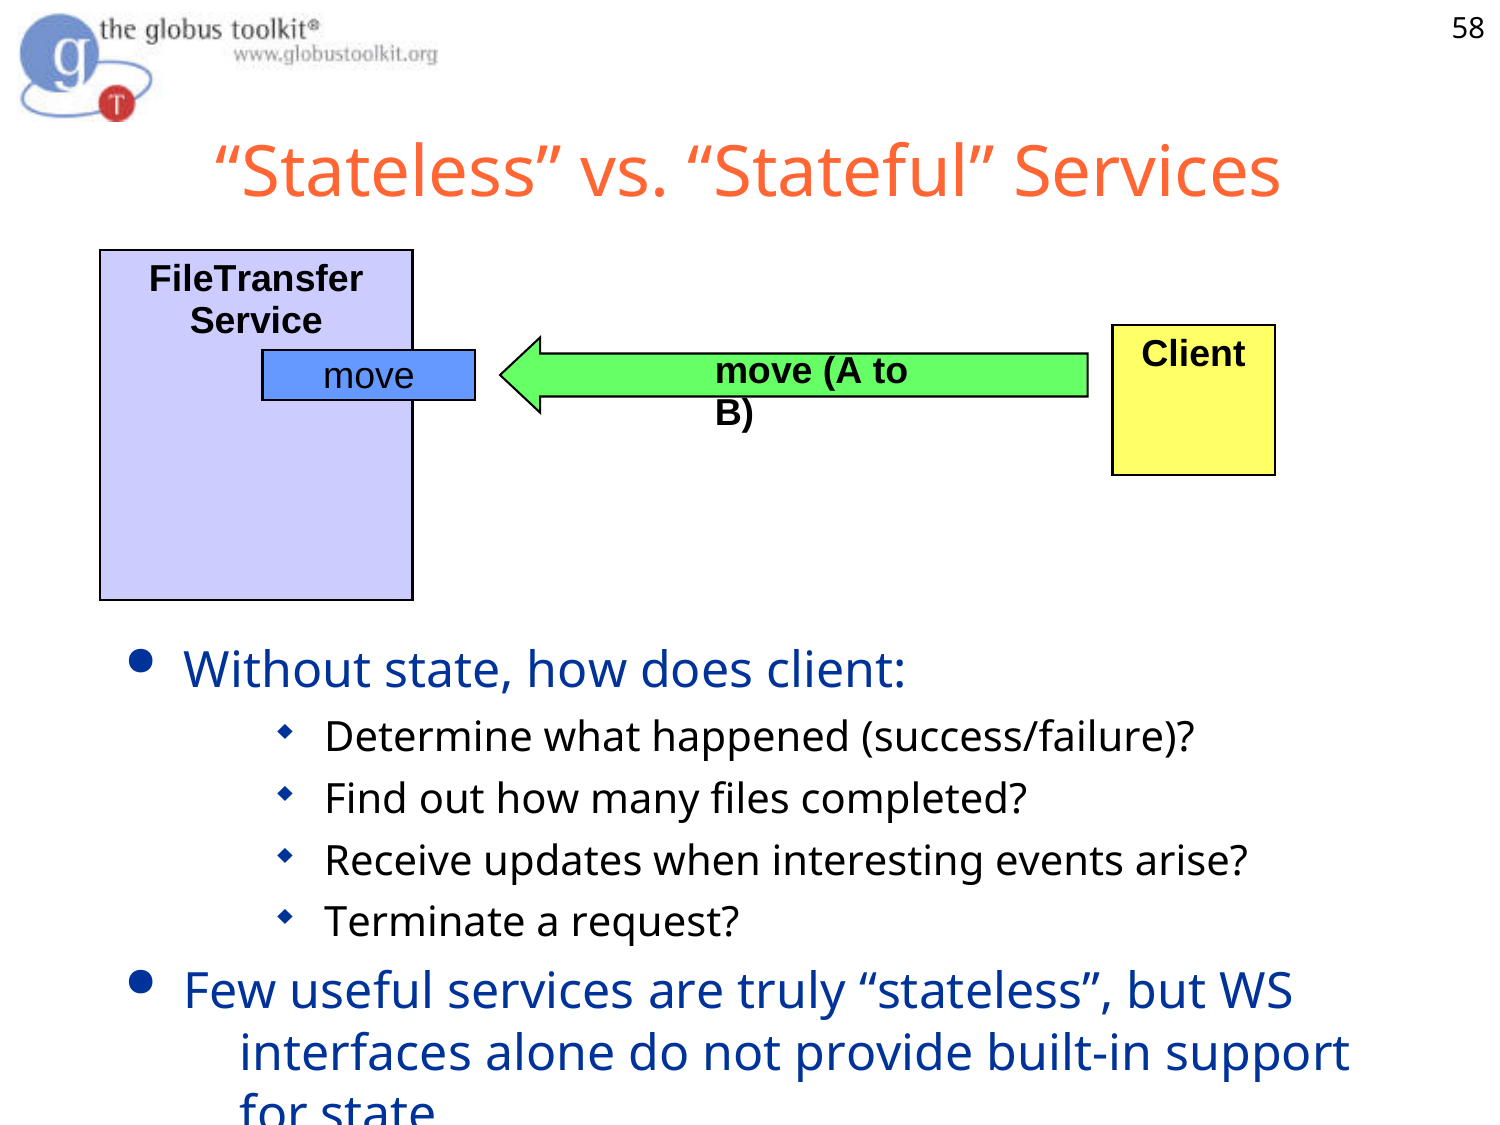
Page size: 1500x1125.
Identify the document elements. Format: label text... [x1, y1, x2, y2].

text_box FileTransfer Service [134, 249, 379, 350]
list Without state, how does client: Determine what happened (success/failure)? Find out how many files completed? Receive updates when interesting events arise? Terminate a request? Few useful services are truly “stateless”, but WS interfaces alone do not provide built-in support for state [112, 631, 1388, 1097]
text_box [972, 353, 1088, 397]
text_box [99, 249, 413, 600]
text_box [500, 337, 699, 413]
text_box move [262, 350, 475, 400]
title “Stateless” vs. “Stateful” Services [112, 99, 1388, 225]
text_box [379, 249, 413, 350]
text_box move (A to B) [699, 341, 972, 442]
text_box [1112, 324, 1276, 475]
text_box Client [1126, 324, 1261, 383]
picture [17, 12, 438, 122]
